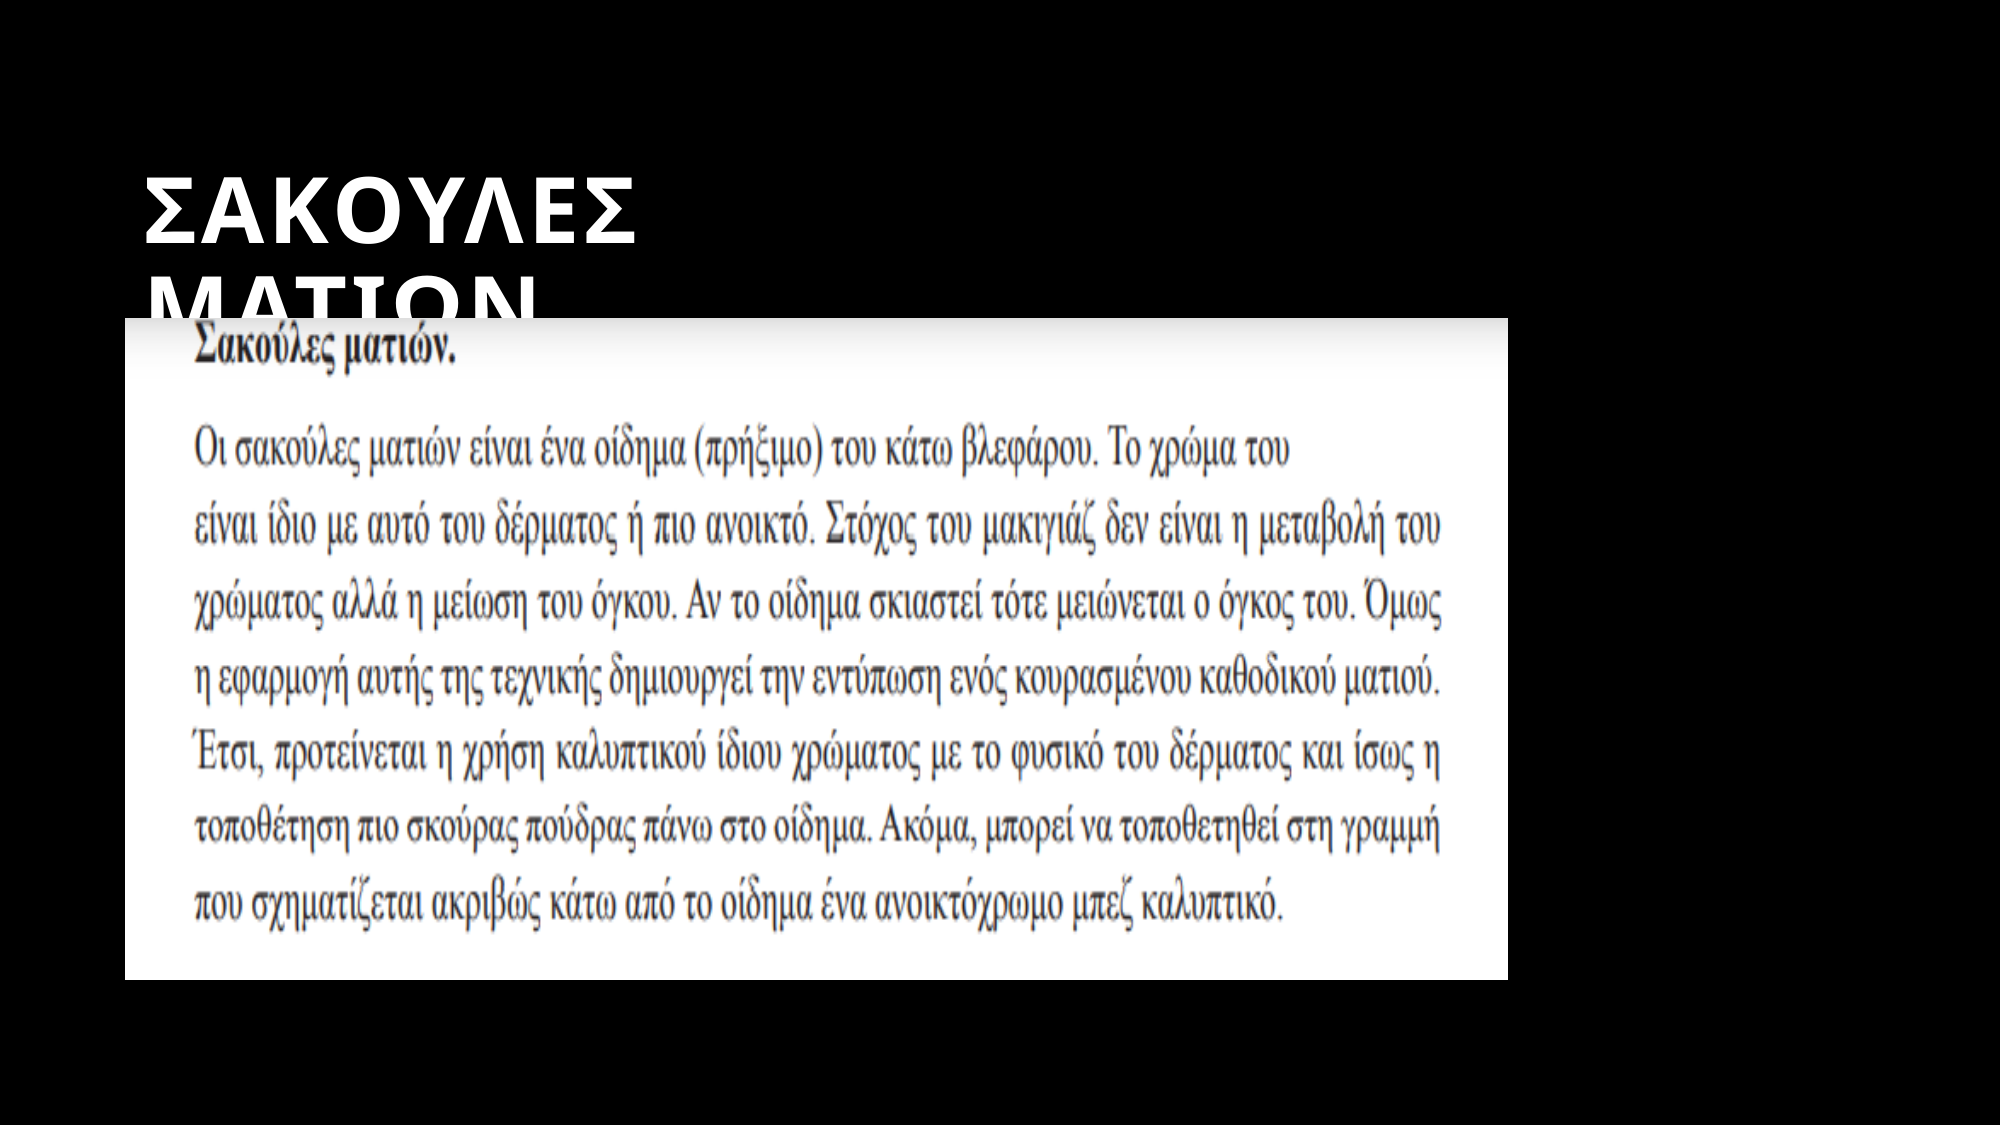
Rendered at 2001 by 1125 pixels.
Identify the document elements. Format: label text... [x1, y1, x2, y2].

picture [125, 318, 1508, 980]
title ΣΑΚΟΥΛΕΣ ΜΑΤΙΩΝ [125, 145, 1024, 292]
